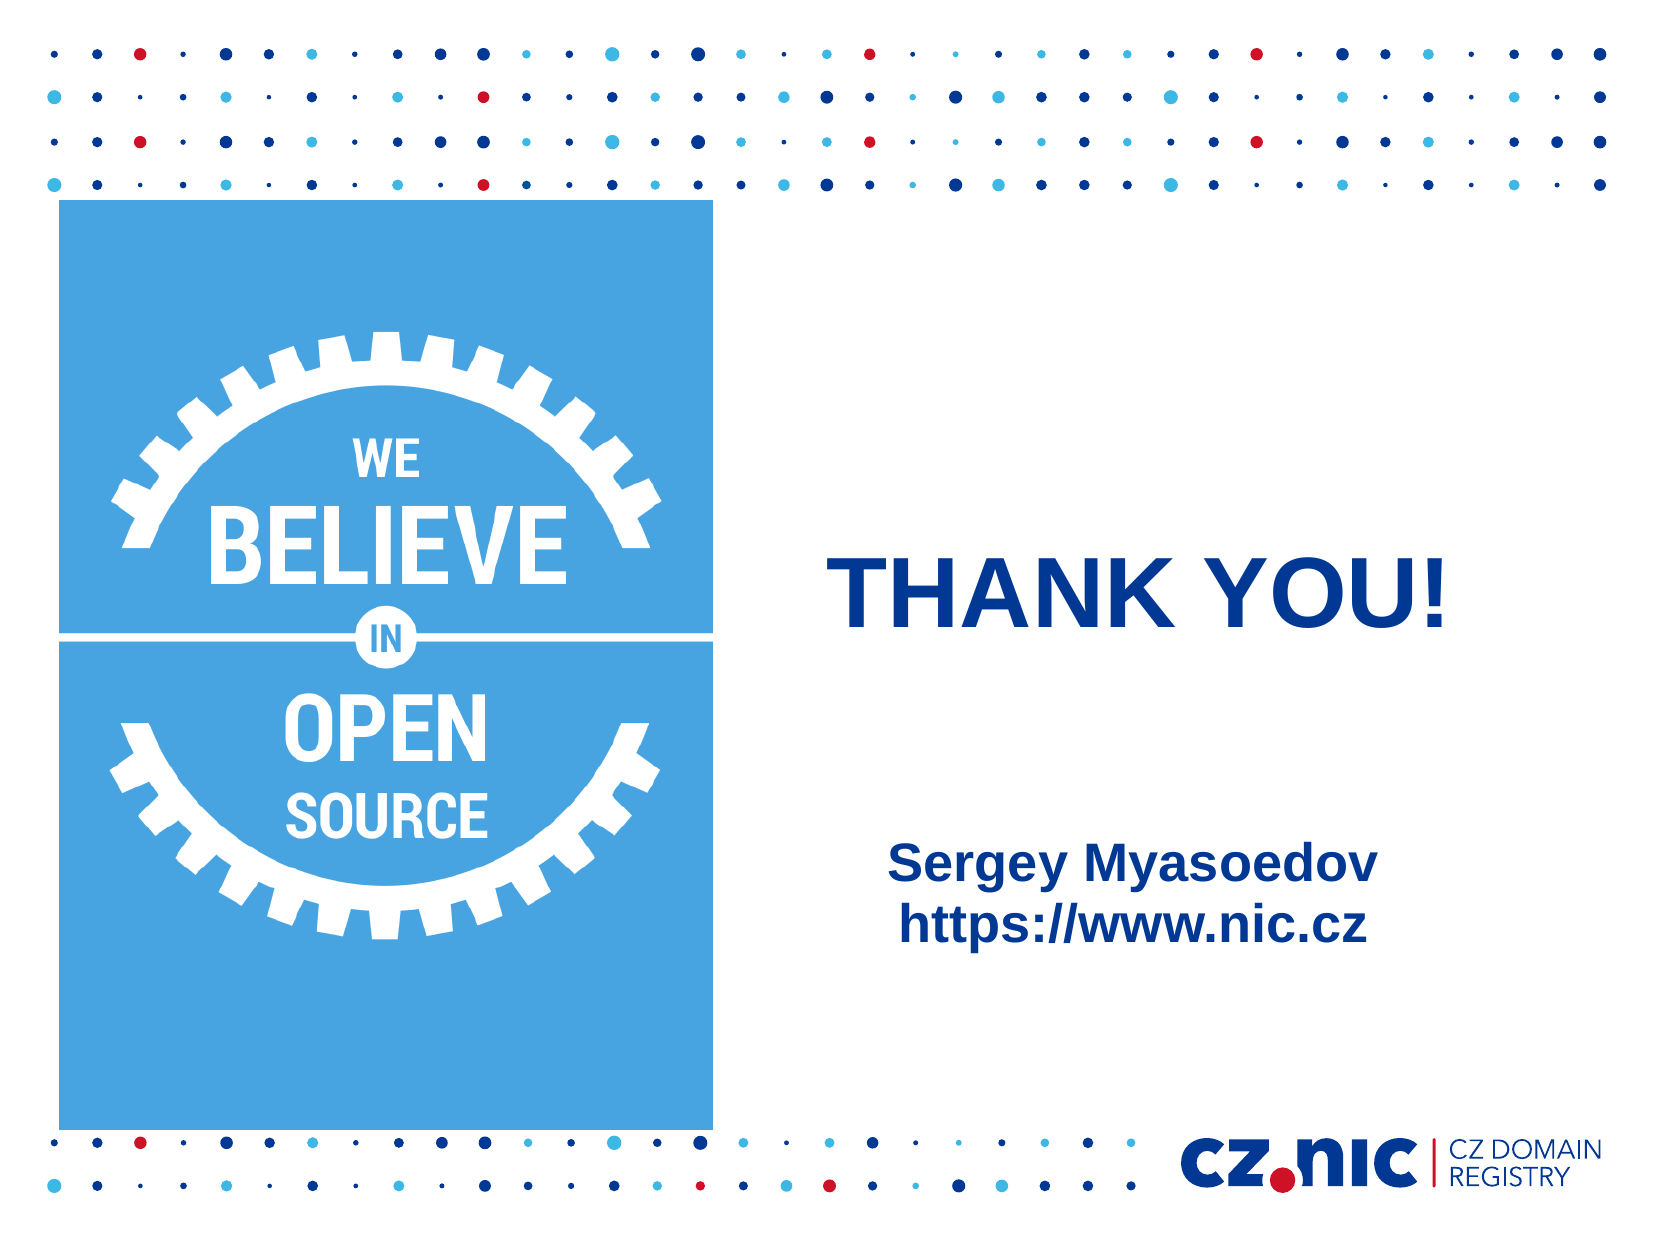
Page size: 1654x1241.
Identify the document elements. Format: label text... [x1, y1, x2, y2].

text_box Sergey Myasoedov https://www.nic.cz [713, 825, 1654, 1083]
picture [47, 47, 1607, 192]
picture [59, 200, 713, 1130]
text_box THANK YOU! [713, 529, 1654, 666]
